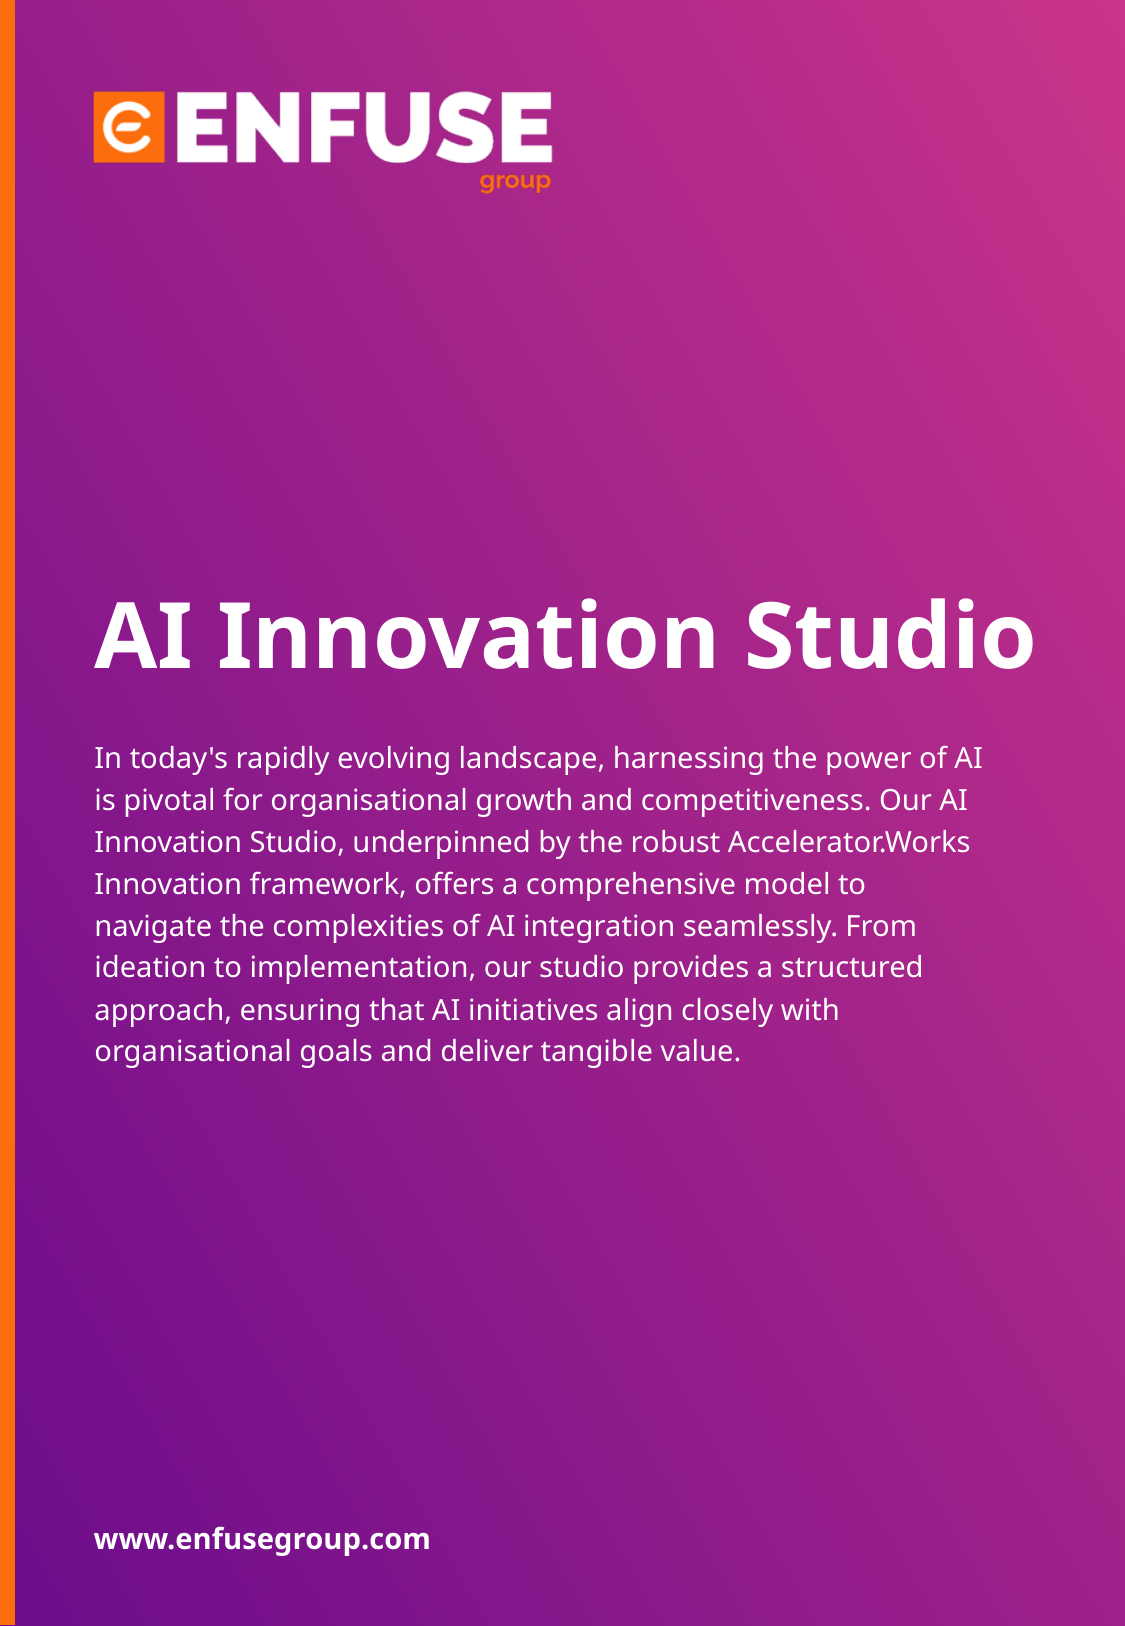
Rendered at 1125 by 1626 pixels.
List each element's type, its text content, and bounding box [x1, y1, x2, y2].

text_box In today's rapidly evolving landscape, harnessing the power of AI is pivotal for organisational growth and competitiveness. Our AI Innovation Studio, underpinned by the robust Accelerator.Works Innovation framework, offers a comprehensive model to navigate the complexities of AI integration seamlessly. From ideation to implementation, our studio provides a structured approach, ensuring that AI initiatives align closely with organisational goals and deliver tangible value. [94, 724, 987, 921]
text_box AI Innovation Studio [94, 567, 1103, 694]
